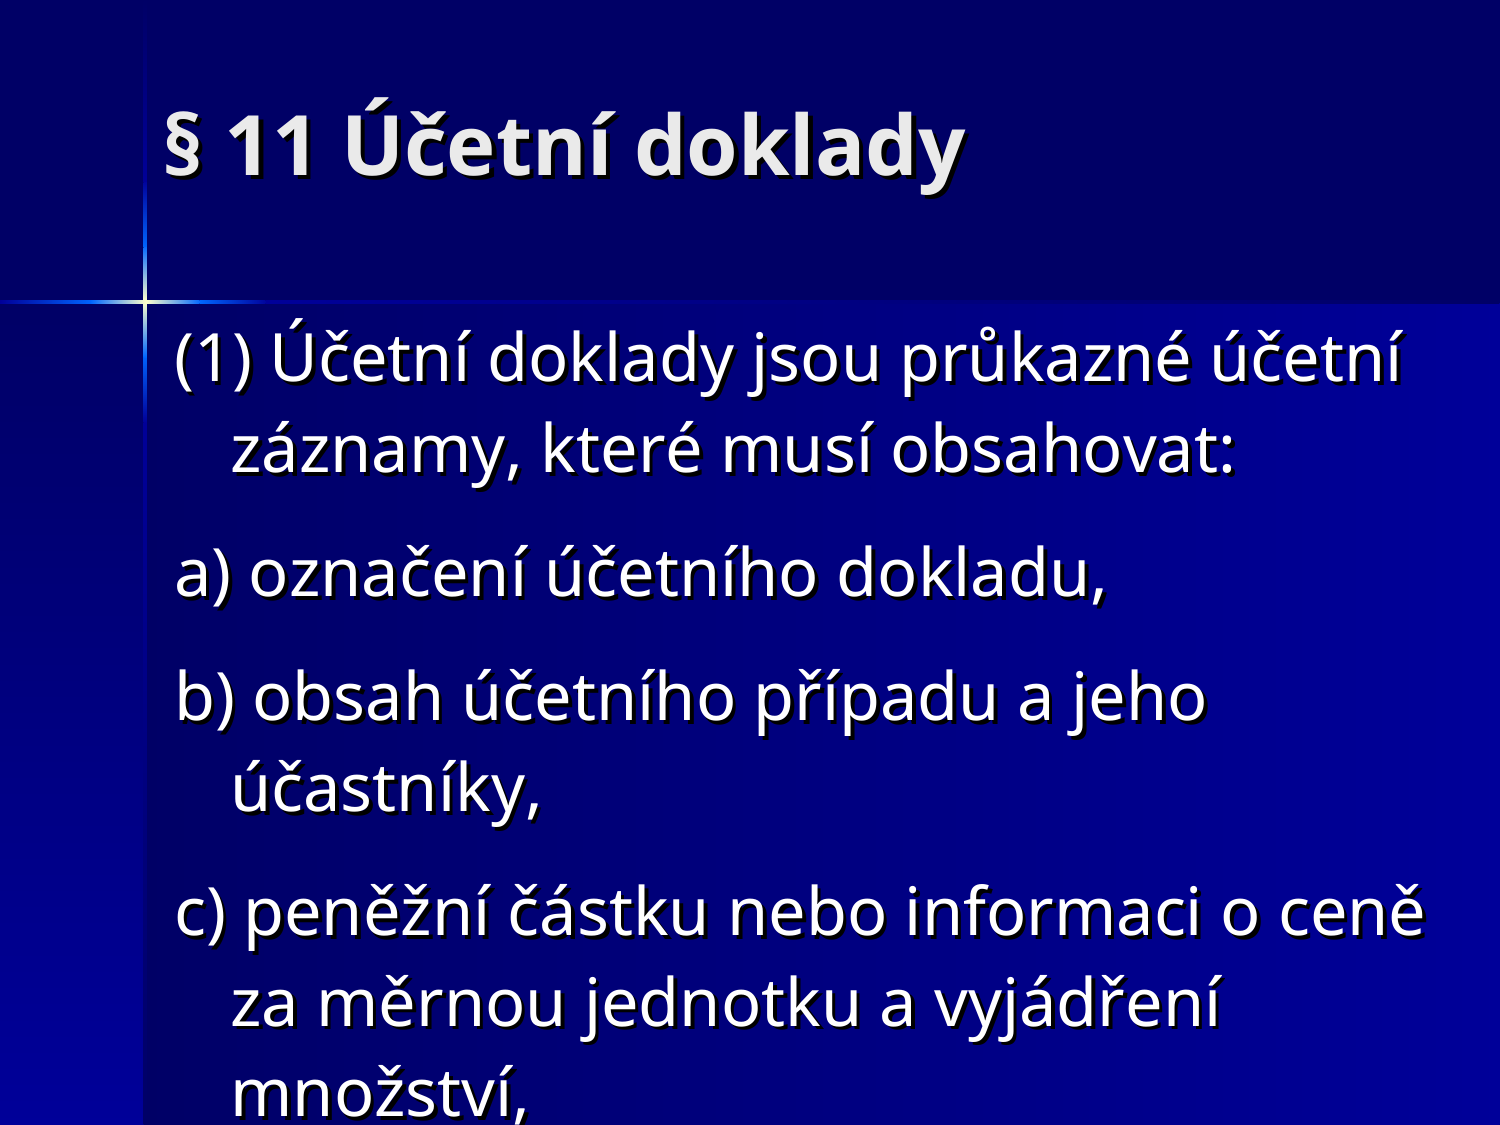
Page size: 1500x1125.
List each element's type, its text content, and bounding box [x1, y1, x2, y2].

title § 11 Účetní doklady [147, 30, 1386, 256]
list (1) Účetní doklady jsou průkazné účetní záznamy, které musí obsahovat: a) označení účetního dokladu, b) obsah účetního případu a jeho účastníky, c) peněžní částku nebo informaci o ceně za měrnou jednotku a vyjádření množství, [159, 302, 1500, 1125]
